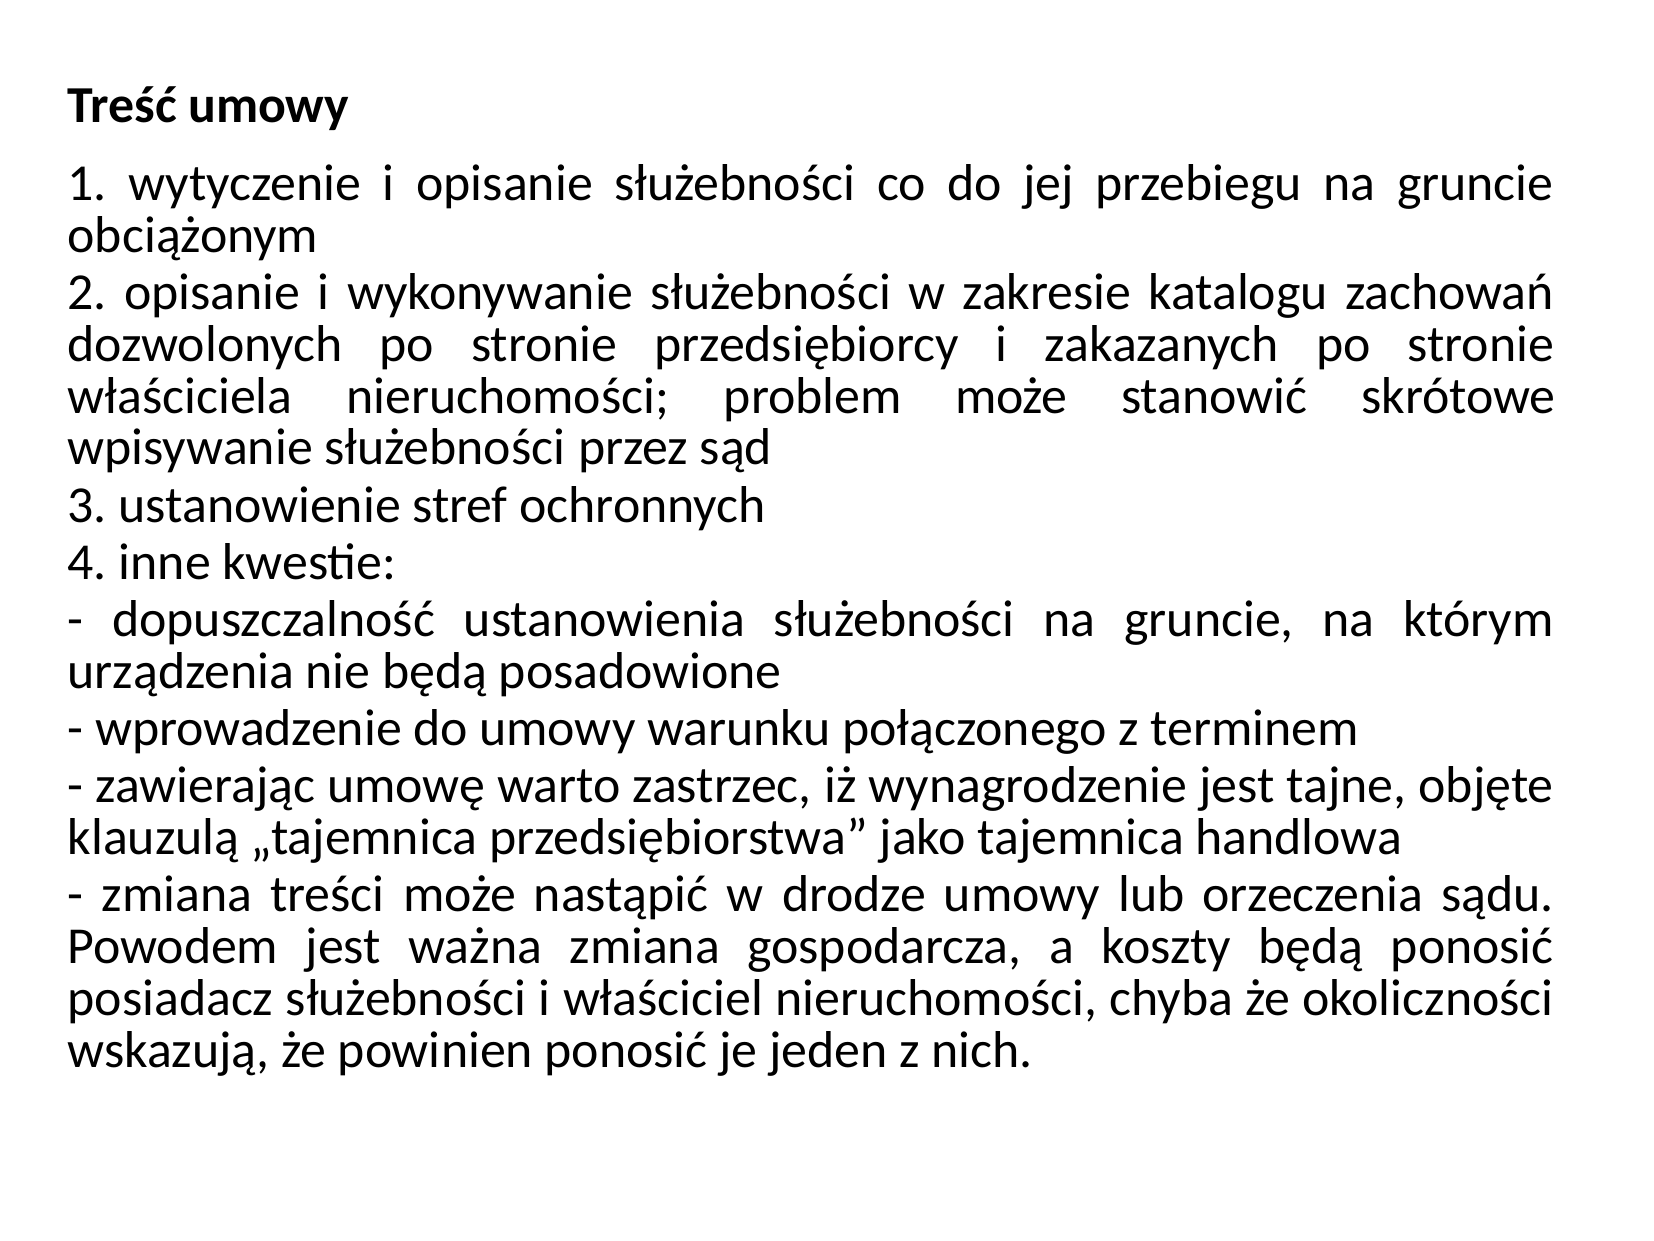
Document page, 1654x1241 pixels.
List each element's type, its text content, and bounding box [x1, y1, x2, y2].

list Treść umowy 1. wytyczenie i opisanie służebności co do jej przebiegu na gruncie obciążonym 2. opisanie i wykonywanie służebności w zakresie katalogu zachowań dozwolonych po stronie przedsiębiorcy i zakazanych po stronie właściciela nieruchomości; problem może stanowić skrótowe wpisywanie służebności przez sąd 3. ustanowienie stref ochronnych 4. inne kwestie: - dopuszczalność ustanowienia służebności na gruncie, na którym urządzenia nie będą posadowione - wprowadzenie do umowy warunku połączonego z terminem - zawierając umowę warto zastrzec, iż wynagrodzenie jest tajne, objęte klauzulą „tajemnica przedsiębiorstwa” jako tajemnica handlowa - zmiana treści może nastąpić w drodze umowy lub orzeczenia sądu. Powodem jest ważna zmiana gospodarcza, a koszty będą ponosić posiadacz służebności i właściciel nieruchomości, chyba że okoliczności wskazują, że powinien ponosić je jeden z nich. [67, 83, 1556, 1134]
